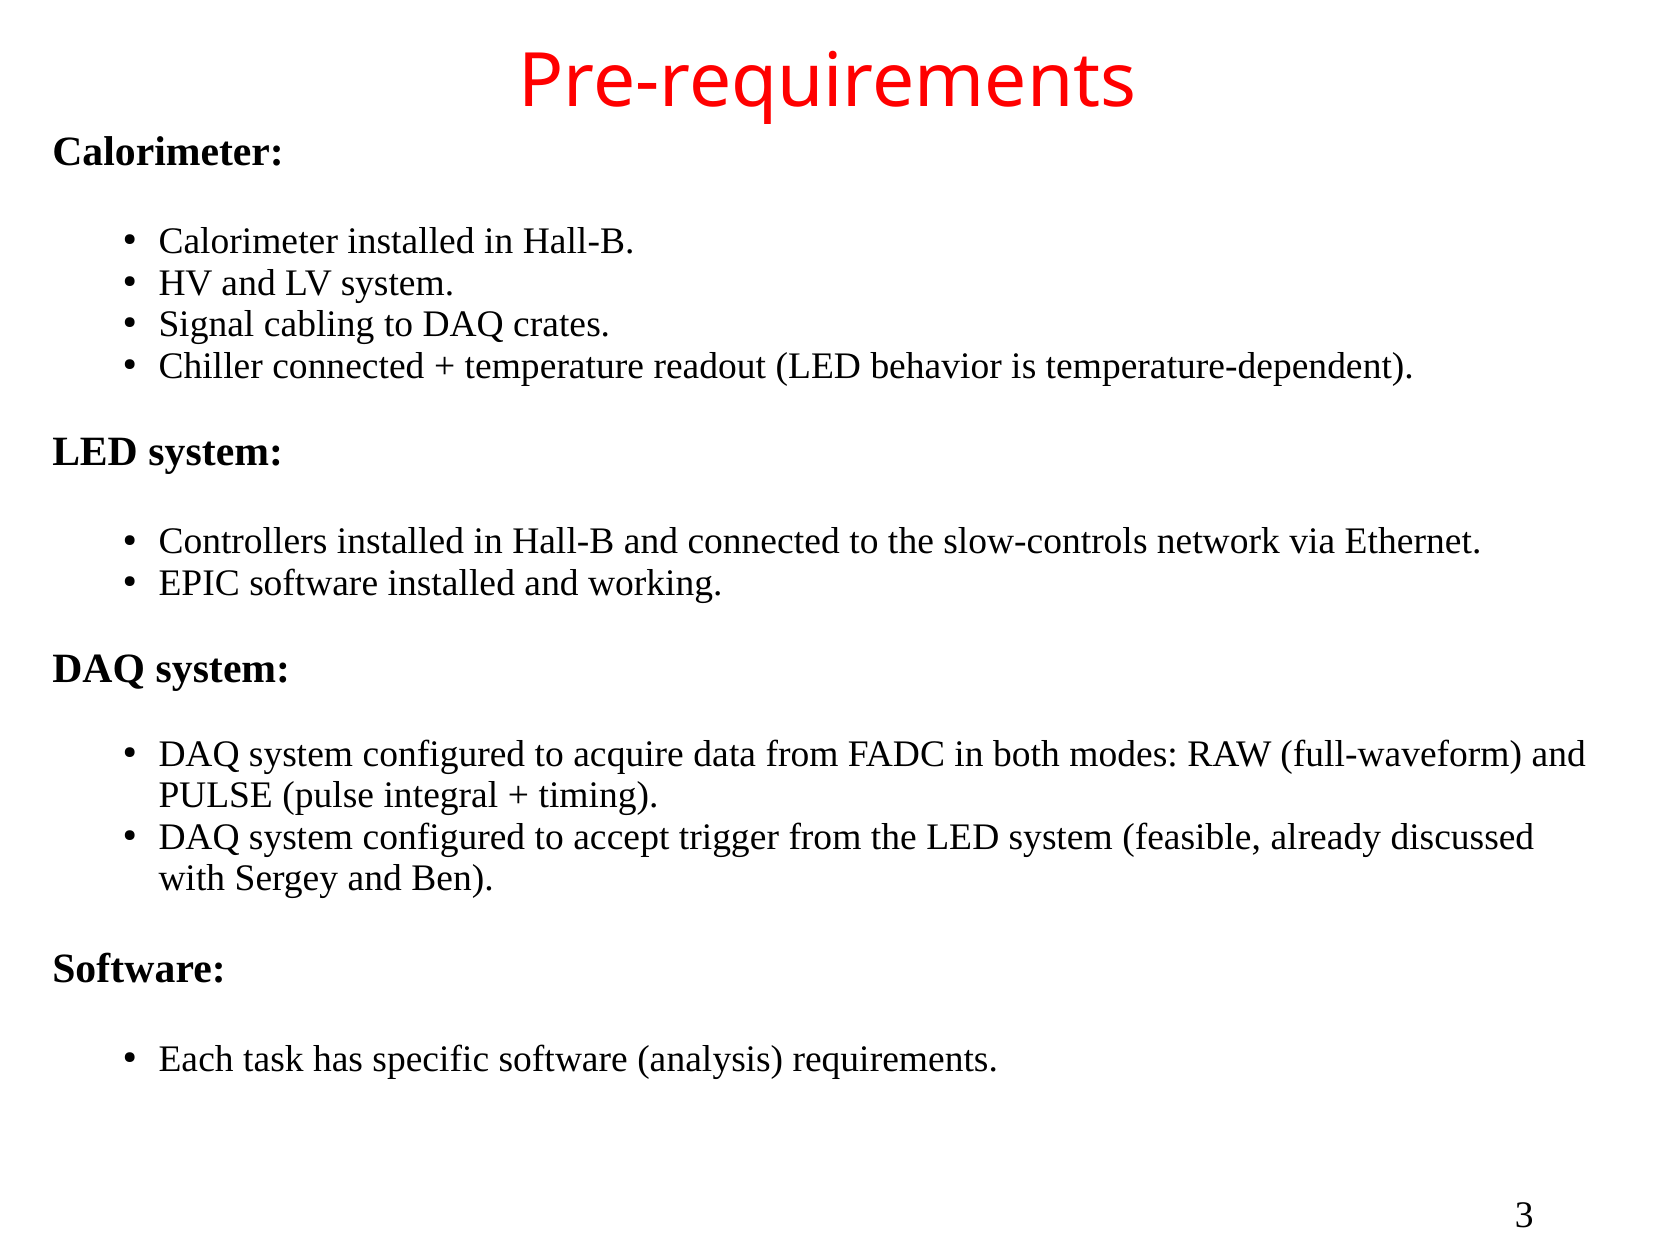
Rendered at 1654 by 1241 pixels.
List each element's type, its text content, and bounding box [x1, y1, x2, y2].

text_box Calorimeter: Calorimeter installed in Hall-B. HV and LV system. Signal cabling to DAQ crates. Chiller connected + temperature readout (LED behavior is temperature-dependent). LED system: Controllers installed in Hall-B and connected to the slow-controls network via Ethernet. EPIC software installed and working. DAQ system: DAQ system configured to acquire data from FADC in both modes: RAW (full-waveform) and PULSE (pulse integral + timing). DAQ system configured to accept trigger from the LED system (feasible, already discussed with Sergey and Ben). Software: Each task has specific software (analysis) requirements. [37, 120, 1613, 1175]
title Pre-requirements [83, 8, 1572, 120]
